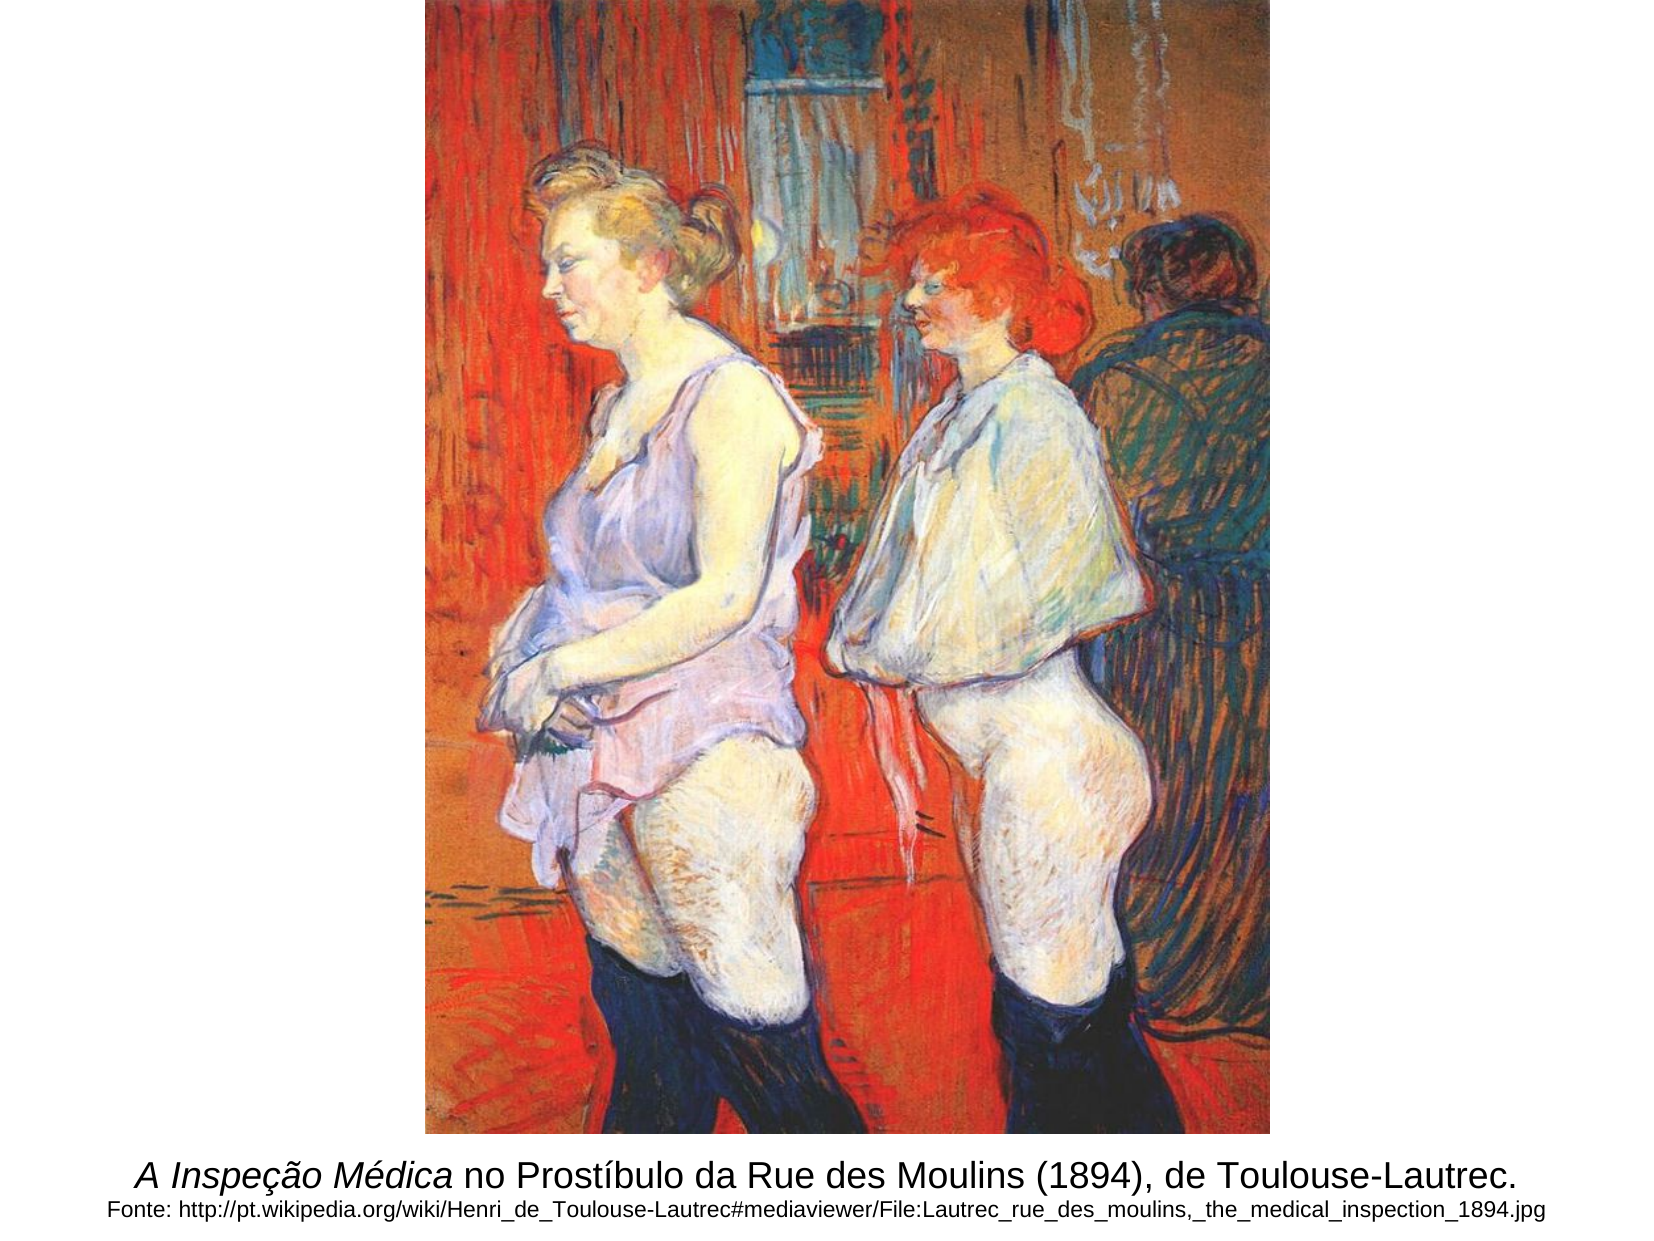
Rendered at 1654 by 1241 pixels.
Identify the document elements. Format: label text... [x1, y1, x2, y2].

picture [425, 0, 1270, 1134]
text_box A Inspeção Médica no Prostíbulo da Rue des Moulins (1894), de Toulouse-Lautrec. Fonte: http://pt.wikipedia.org/wiki/Henri_de_Toulouse-Lautrec#mediaviewer/File:Lautrec_rue_des_moulins,_the_medical_inspection_1894.jpg [23, 1145, 1630, 1226]
